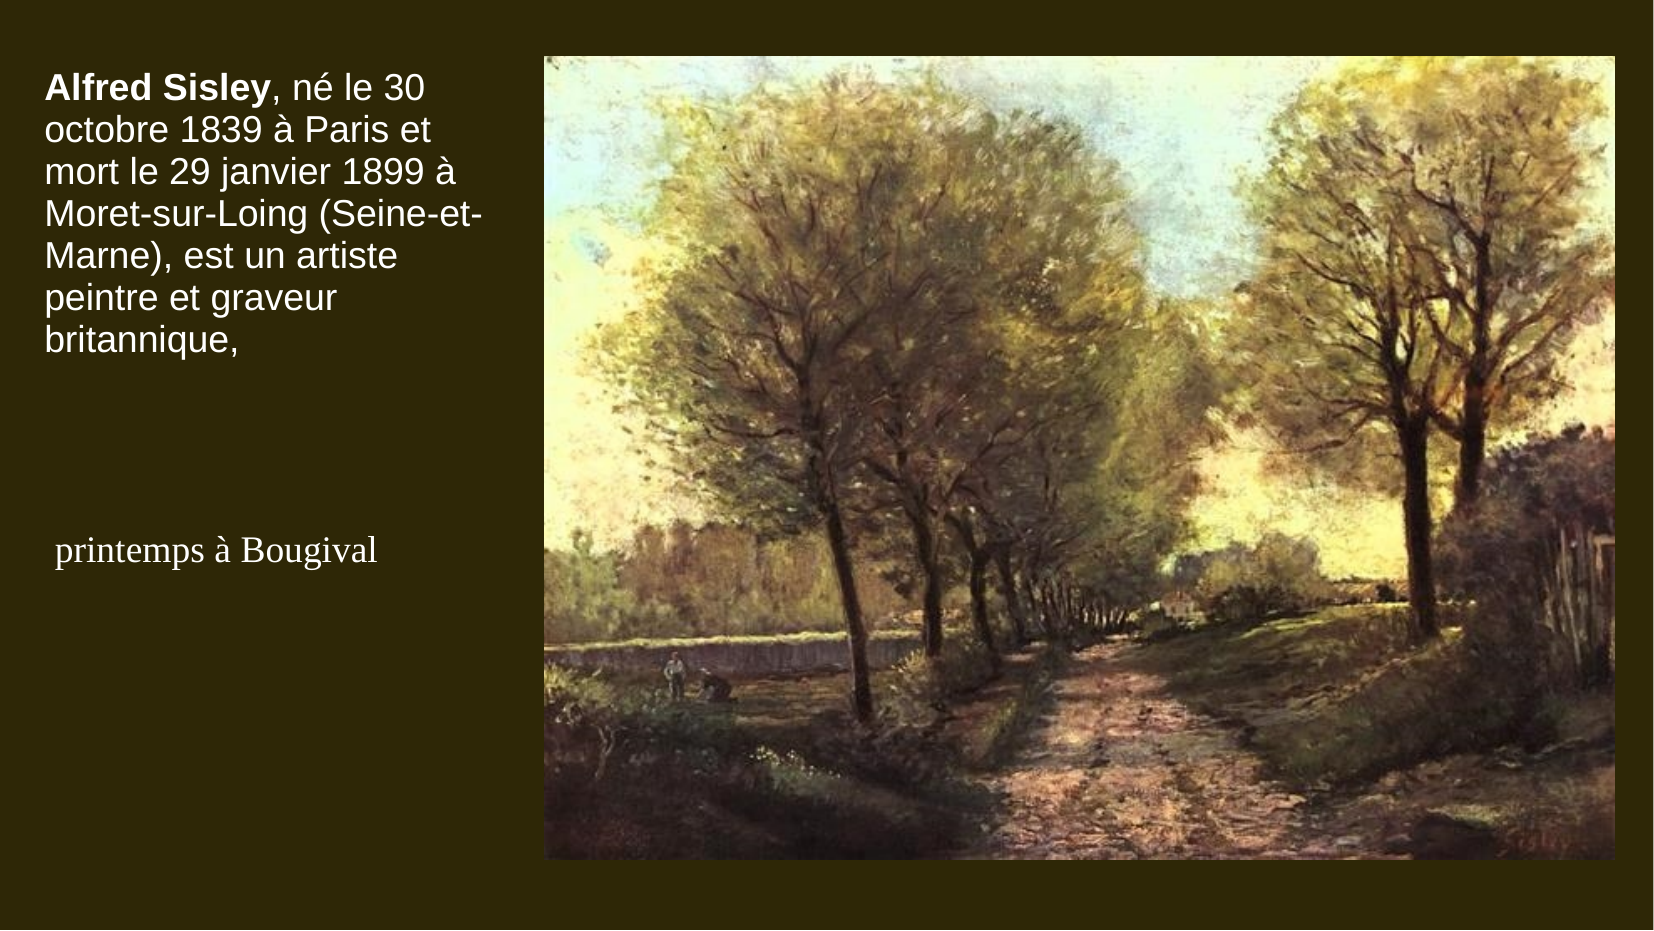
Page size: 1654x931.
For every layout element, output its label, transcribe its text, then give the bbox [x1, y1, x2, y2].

picture [544, 56, 1615, 860]
text_box Alfred Sisley, né le 30 octobre 1839 à Paris et mort le 29 janvier 1899 à Moret-sur-Loing (Seine-et-Marne), est un artiste peintre et graveur britannique, printemps à Bougival [29, 59, 532, 857]
